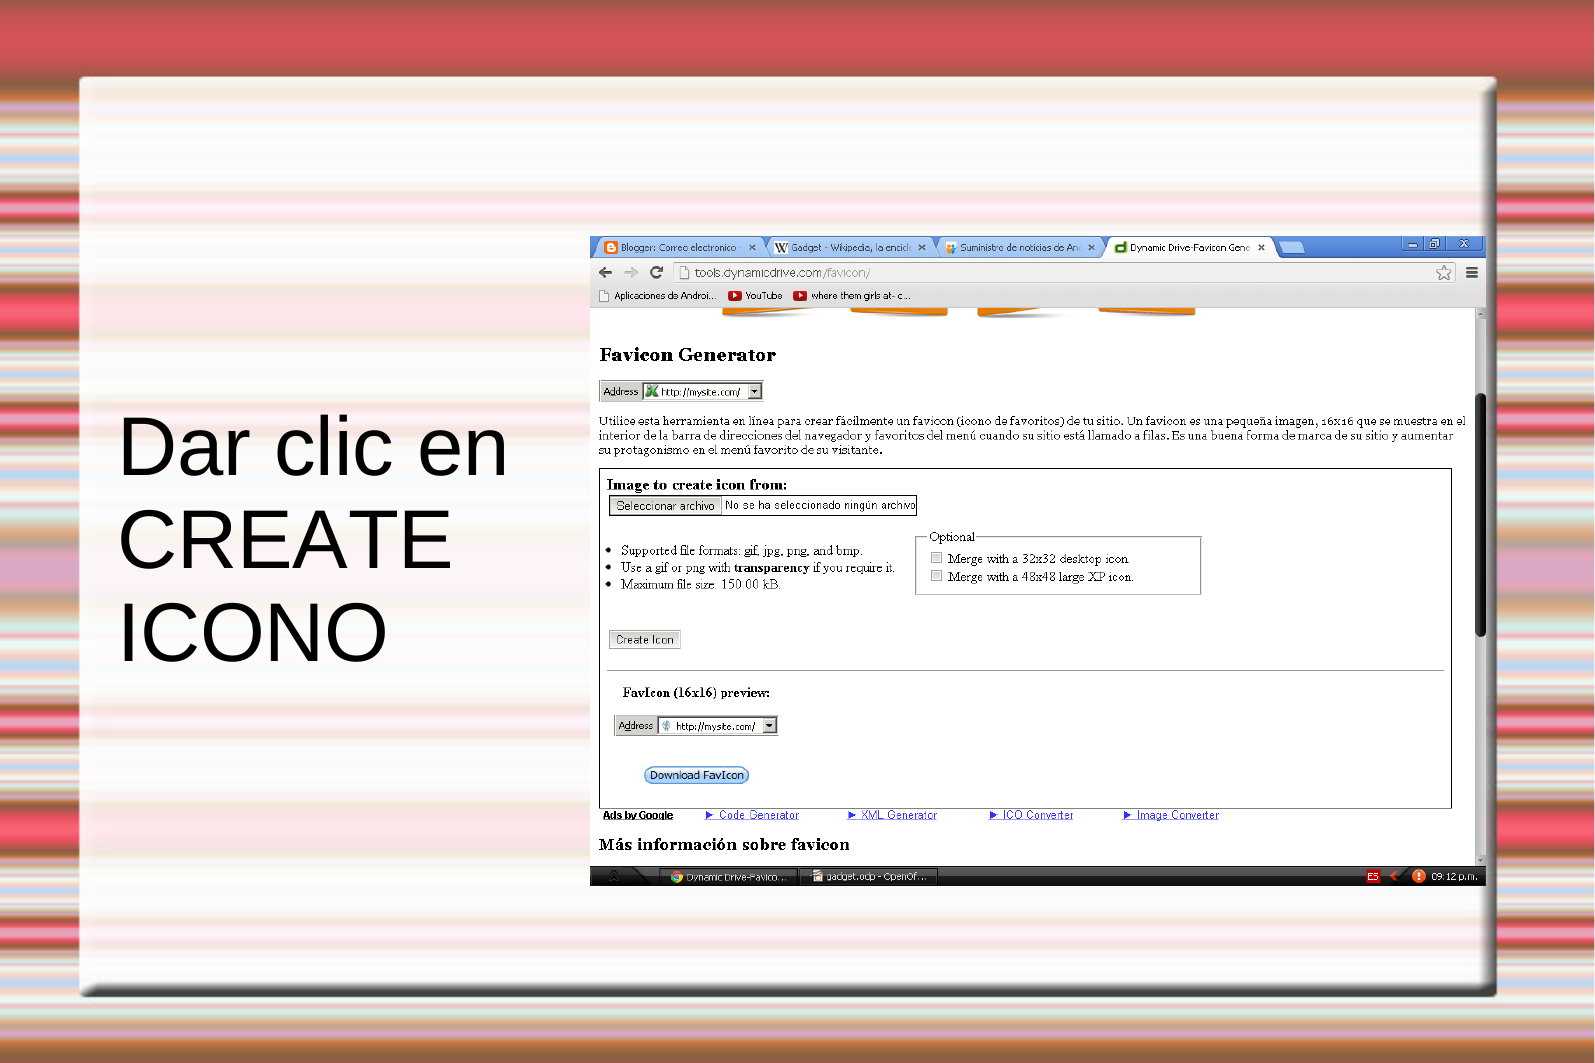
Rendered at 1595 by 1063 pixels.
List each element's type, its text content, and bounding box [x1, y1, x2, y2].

title Dar clic en CREATE ICONO [117, 105, 650, 975]
picture [0, 0, 1595, 1063]
